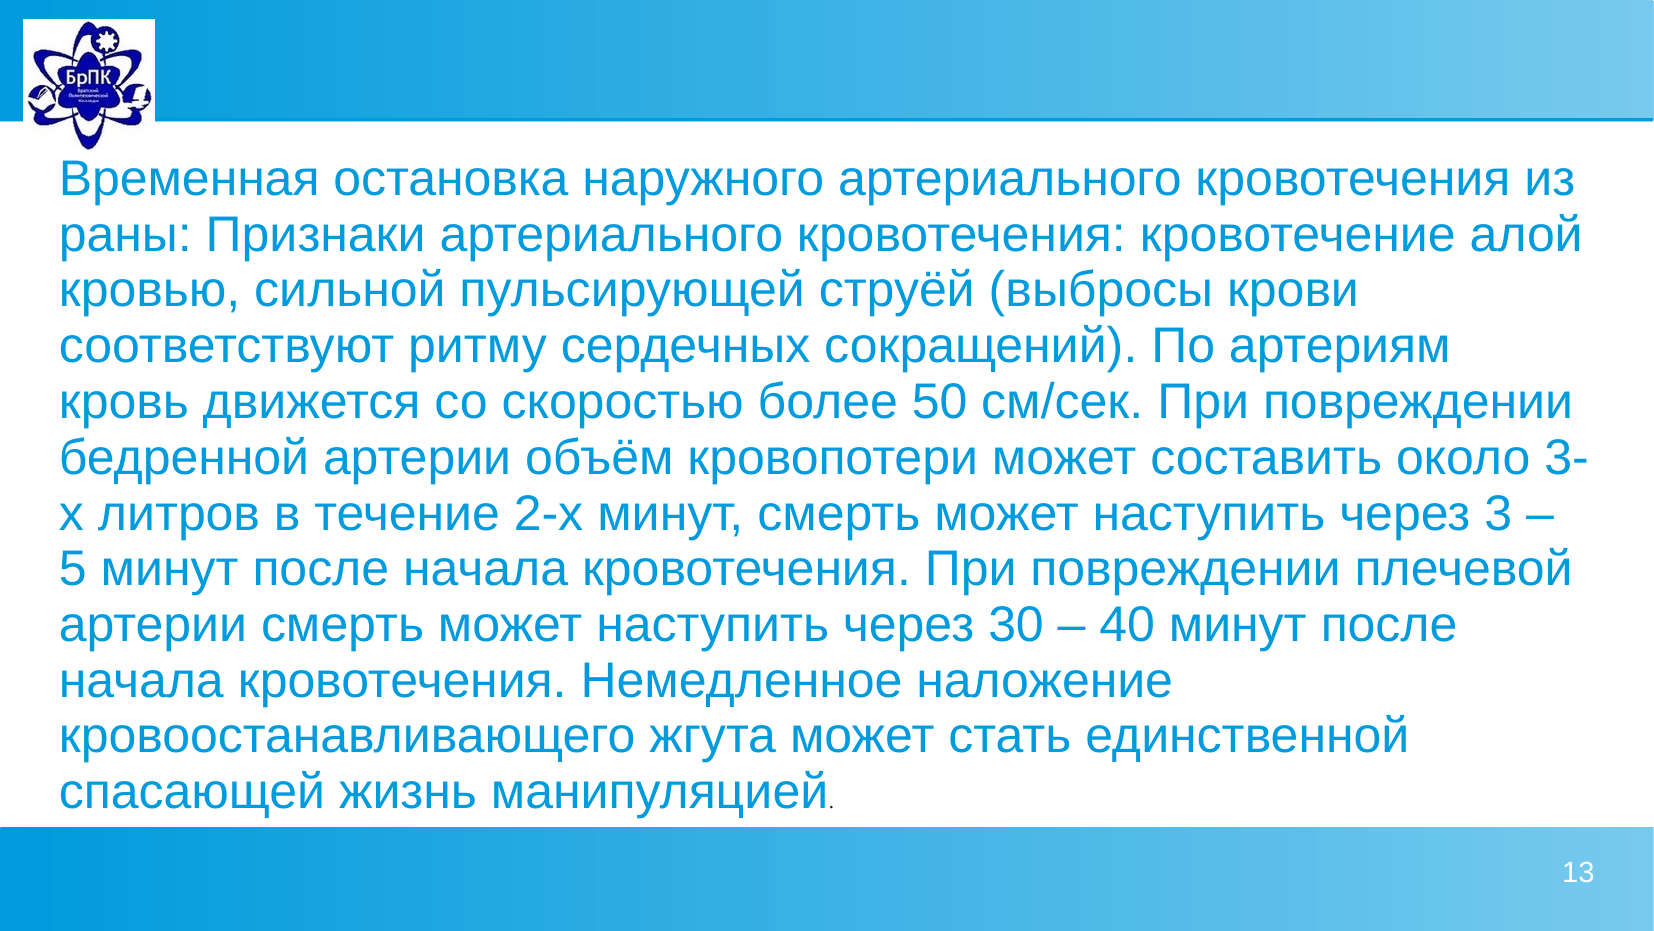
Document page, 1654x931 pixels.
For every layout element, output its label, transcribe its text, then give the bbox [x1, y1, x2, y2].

list Временная остановка наружного артериального кровотечения из раны: Признаки артериального кровотечения: кровотечение алой кровью, сильной пульсирующей струёй (выбросы крови соответствуют ритму сердечных сокращений). По артериям кровь движется со скоростью более 50 см/сек. При повреждении бедренной артерии объём кровопотери может составить около 3-х литров в течение 2-х минут, смерть может наступить через 3 – 5 минут после начала кровотечения. При повреждении плечевой артерии смерть может наступить через 30 – 40 минут после начала кровотечения. Немедленное наложение кровоостанавливающего жгута может стать единственной спасающей жизнь манипуляцией. [59, 150, 1595, 741]
picture [23, 20, 155, 151]
